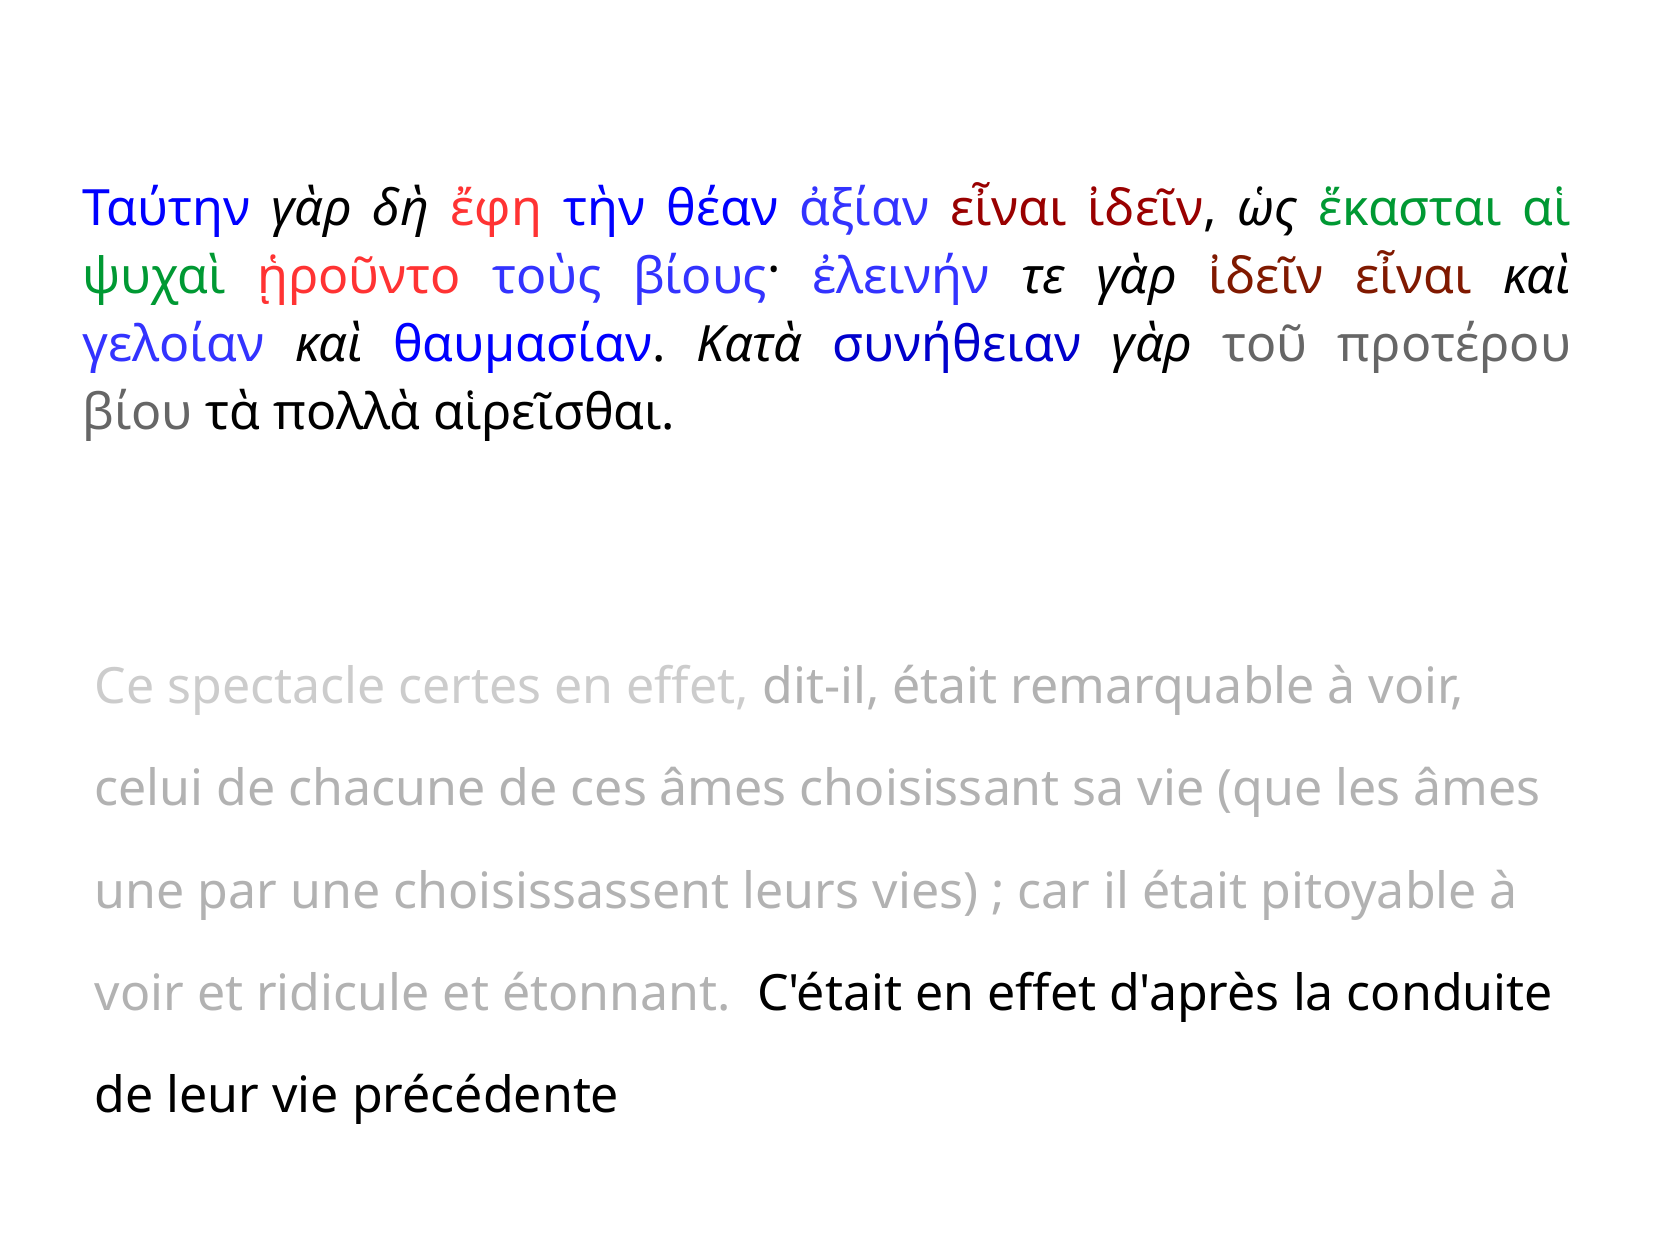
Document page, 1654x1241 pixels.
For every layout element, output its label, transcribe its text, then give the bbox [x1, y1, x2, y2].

list Ce spectacle certes en effet, dit-il, était remarquable à voir, celui de chacune de ces âmes choisissant sa vie (que les âmes une par une choisissassent leurs vies) ; car il était pitoyable à voir et ridicule et étonnant. C'était en effet d'après la conduite de leur vie précédente [94, 615, 1583, 1198]
title Ταύτην γὰρ δὴ ἔφη τὴν θέαν ἀξίαν εἶναι ἰδεῖν, ὡς ἕκασται αἱ ψυχαὶ ᾑροῦντο τοὺς βίους· ἐλεινήν τε γὰρ ἰδεῖν εἶναι καὶ γελοίαν καὶ θαυμασίαν. Κατὰ συνήθειαν γὰρ τοῦ προτέρου βίου τὰ πολλὰ αἱρεῖσθαι. [82, 49, 1571, 567]
